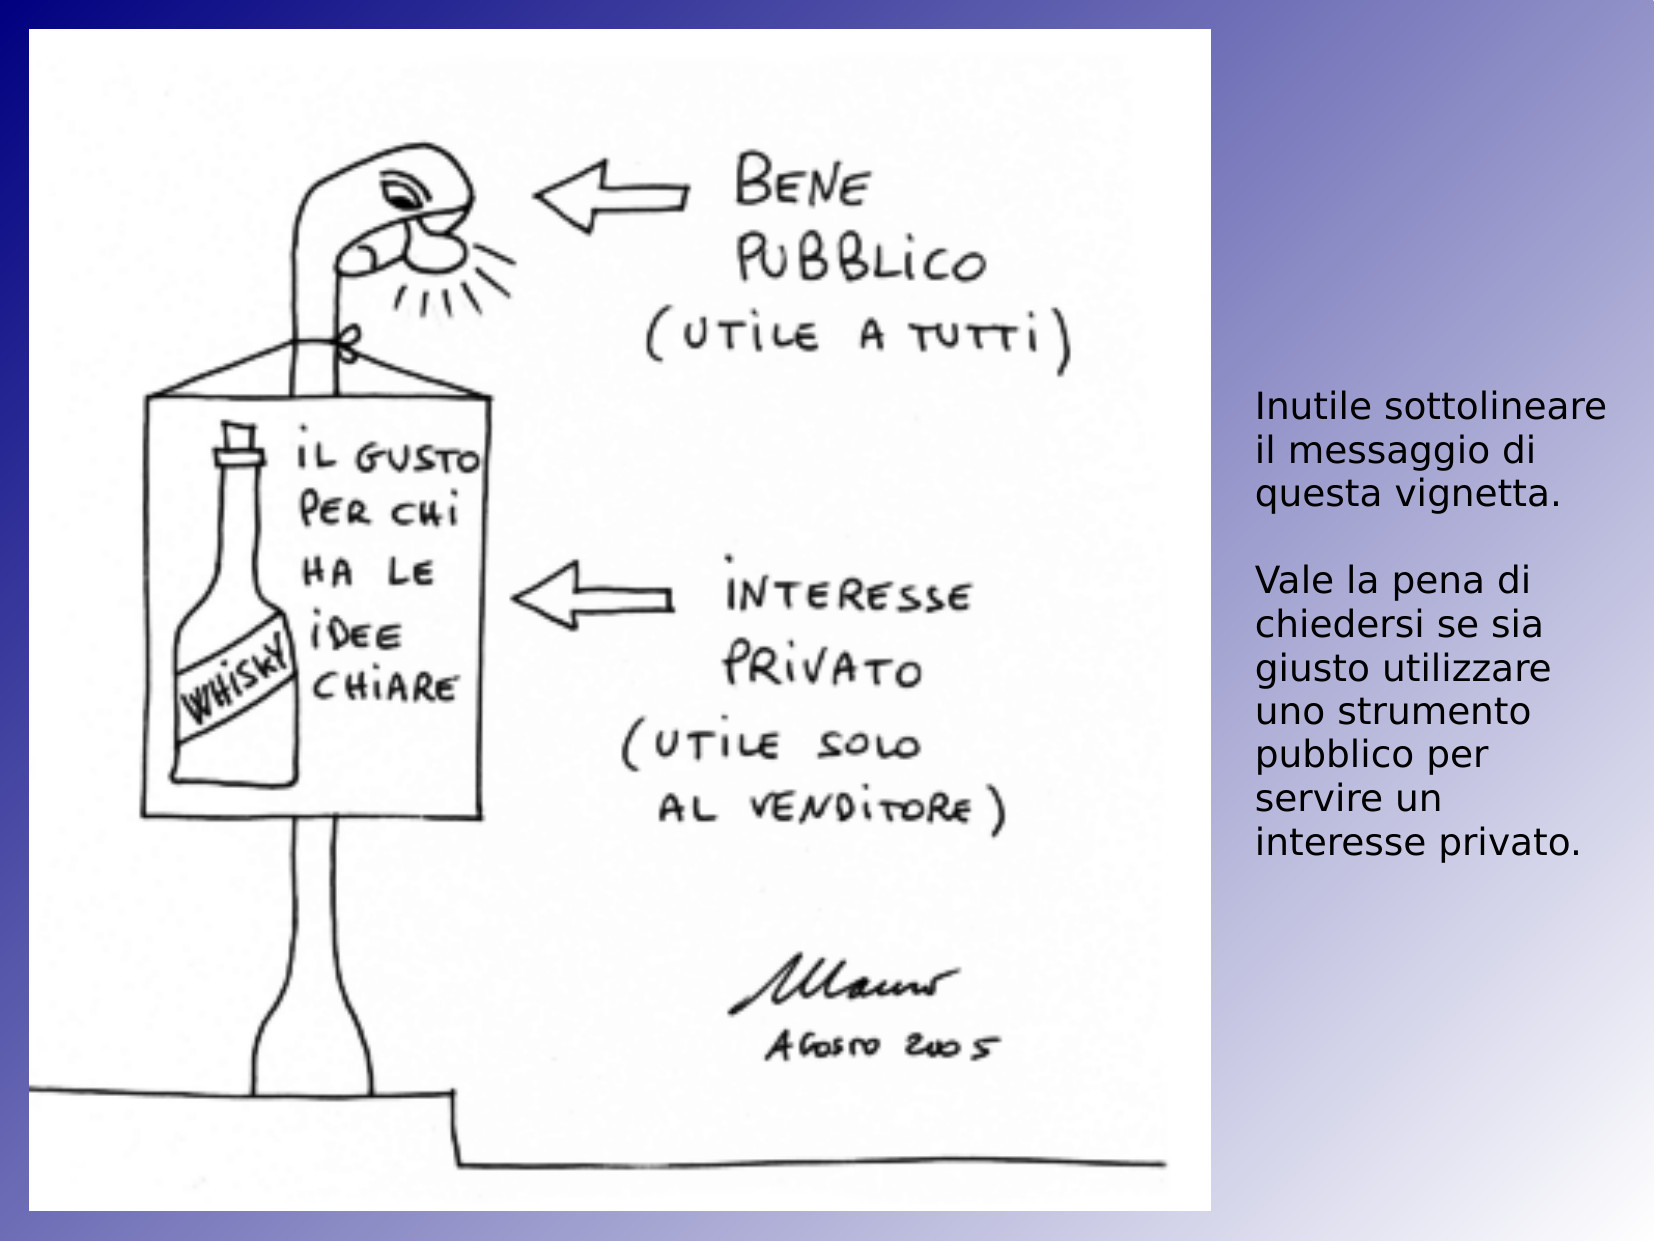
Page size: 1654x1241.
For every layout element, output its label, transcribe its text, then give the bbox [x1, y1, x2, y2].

picture [29, 29, 1211, 1211]
text_box Inutile sottolineare il messaggio di questa vignetta. Vale la pena di chiedersi se sia giusto utilizzare uno strumento pubblico per servire un interesse privato. [1240, 29, 1625, 1211]
